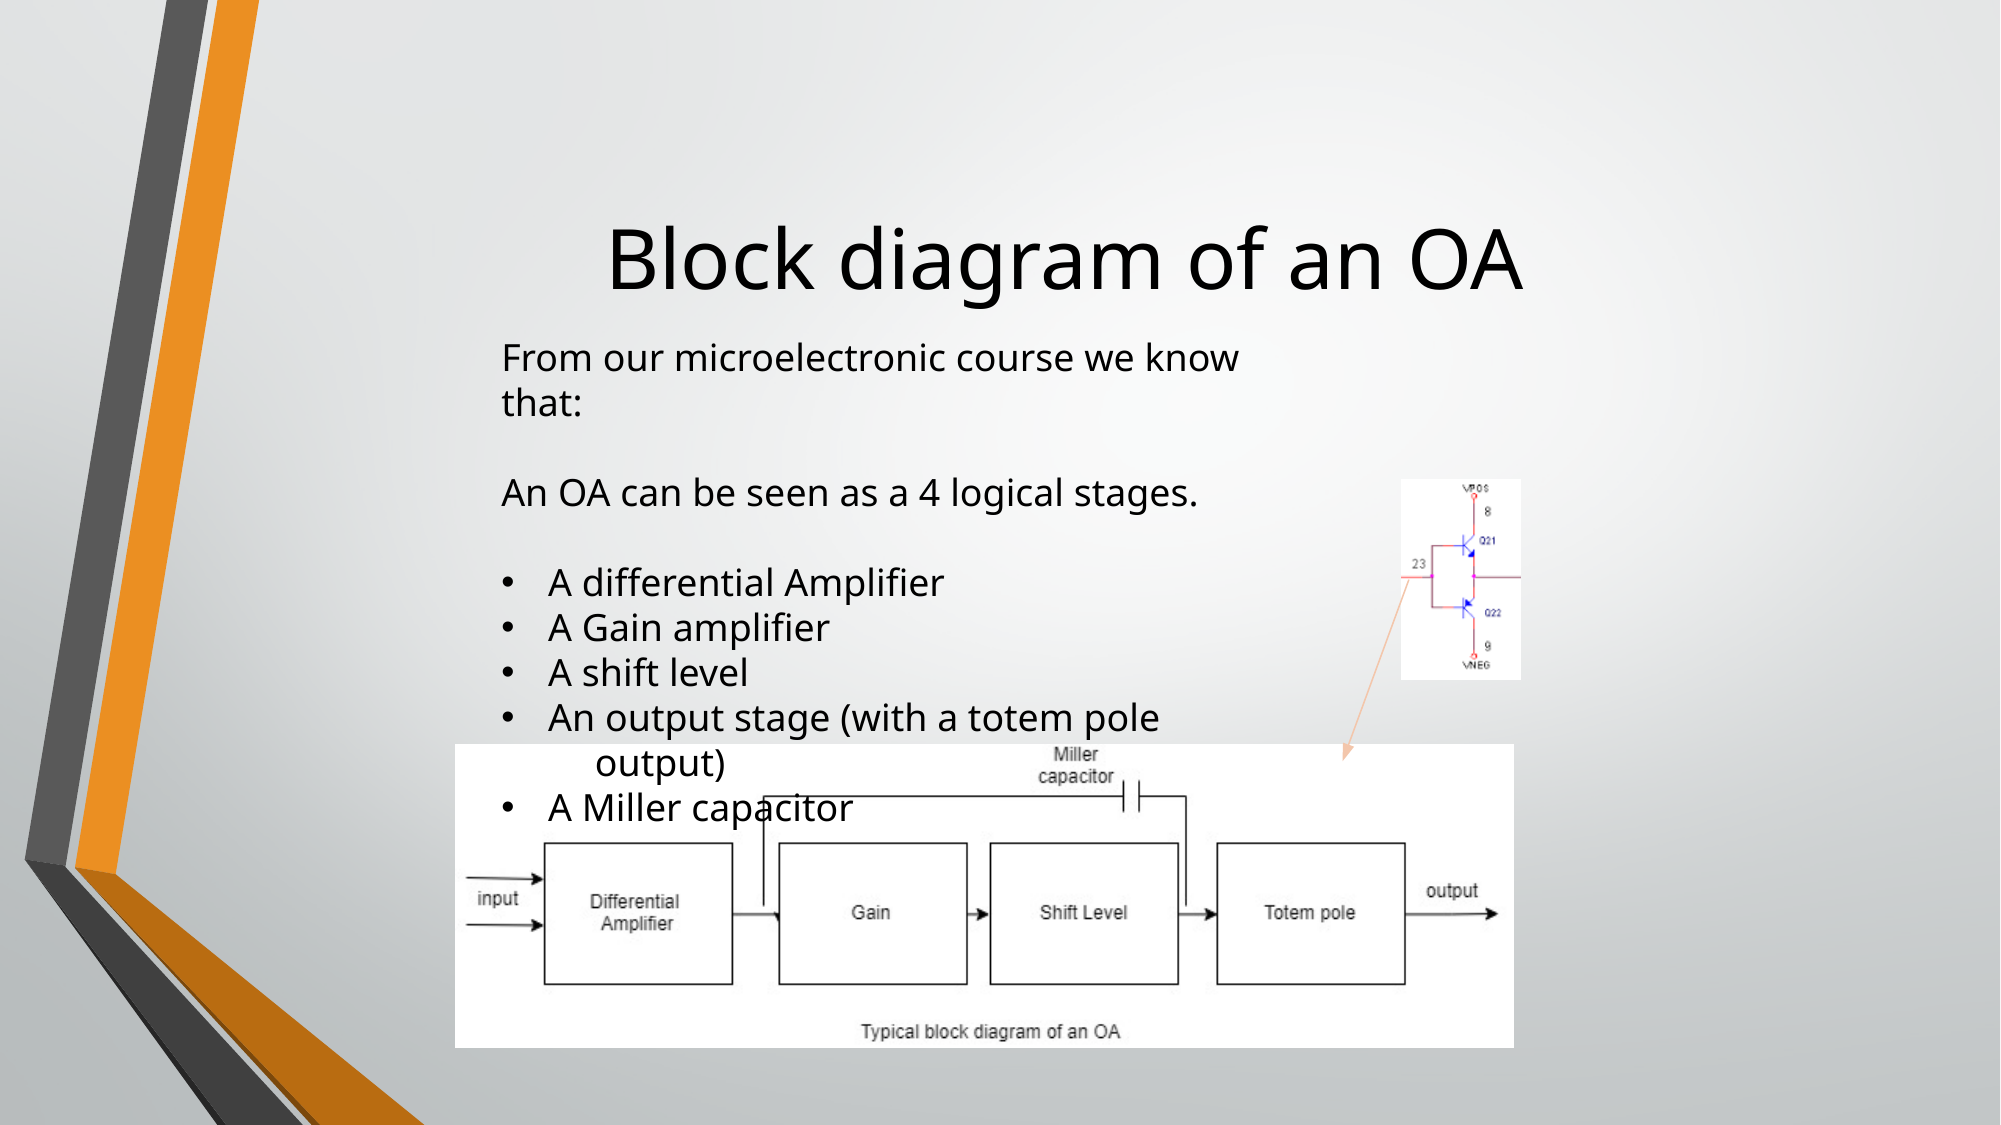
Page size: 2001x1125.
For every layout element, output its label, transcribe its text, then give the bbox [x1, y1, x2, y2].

picture [455, 744, 1514, 1048]
picture [1401, 479, 1521, 681]
title Block diagram of an OA [243, 112, 1887, 400]
text_box From our microelectronic course we know that: An OA can be seen as a 4 logical stages. A differential Amplifier A Gain amplifier A shift level An output stage (with a totem pole output) A Miller capacitor [486, 326, 1313, 751]
